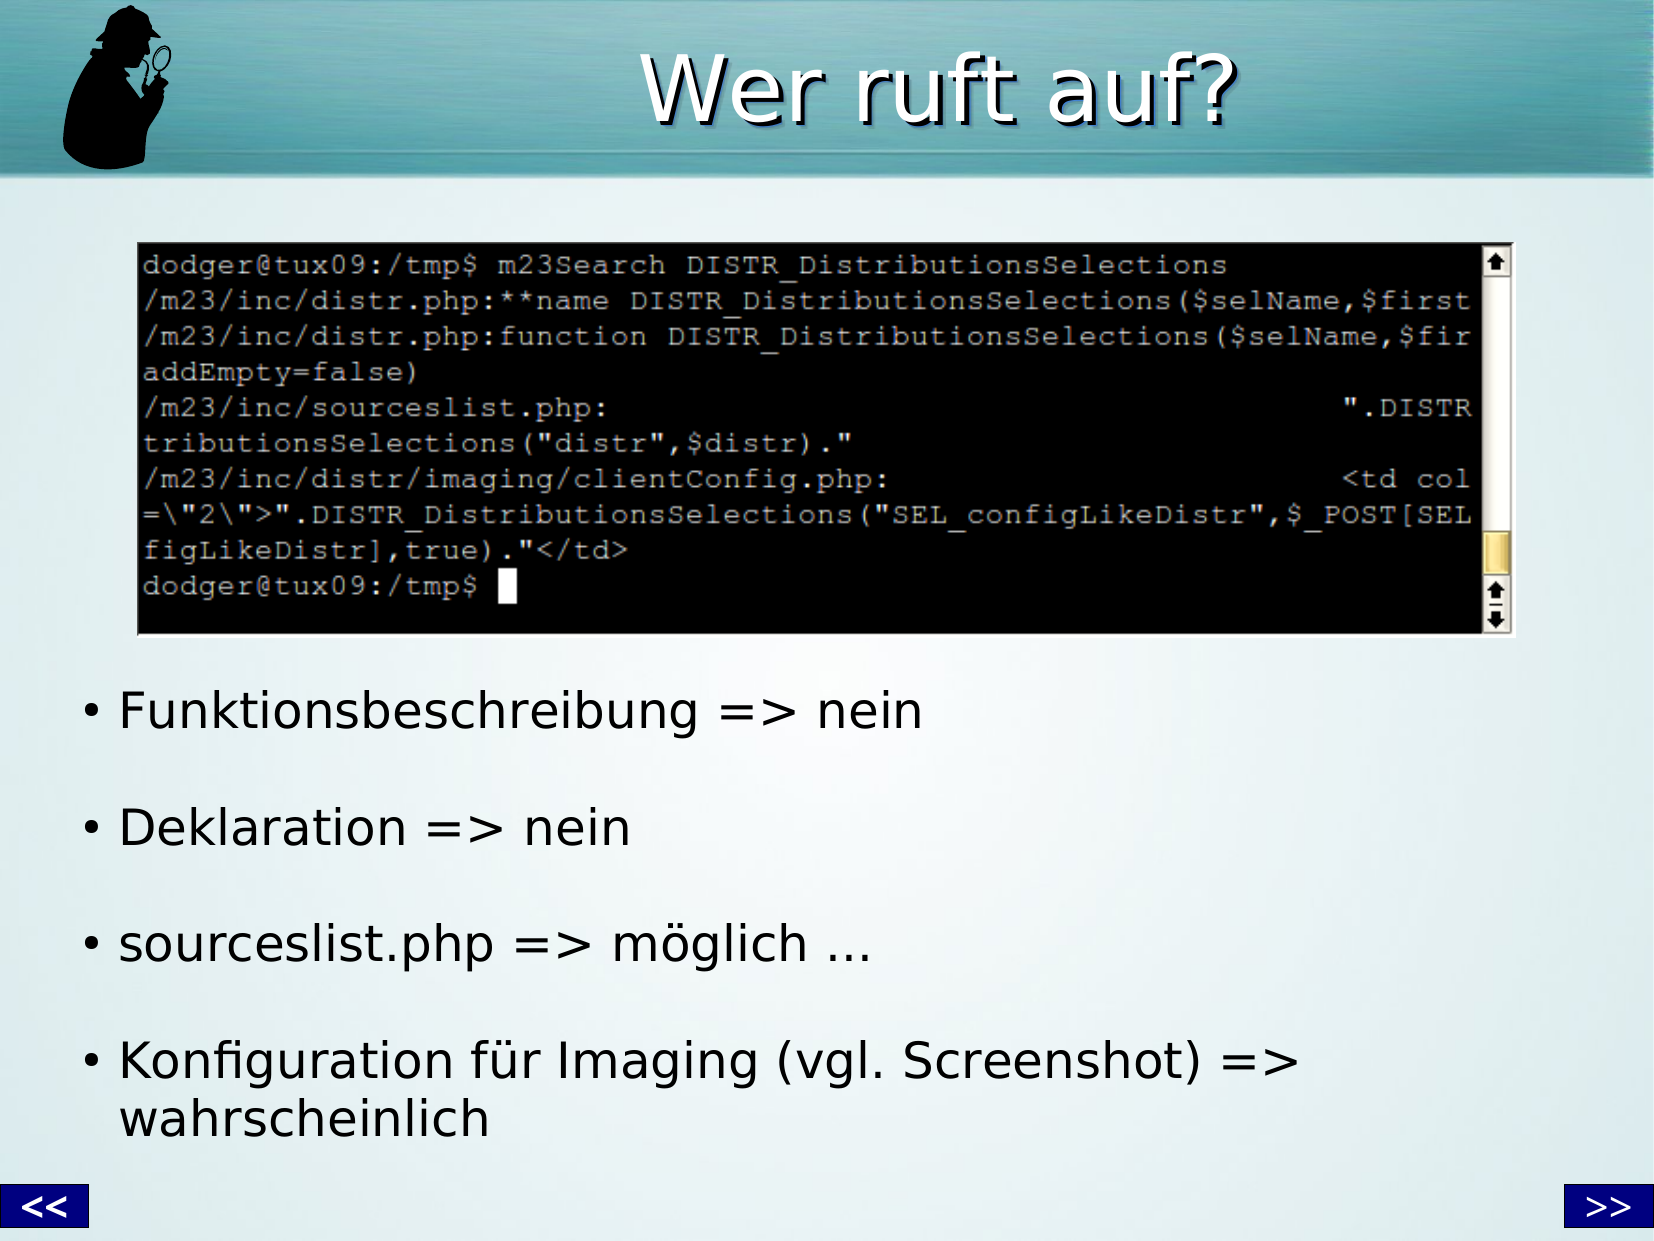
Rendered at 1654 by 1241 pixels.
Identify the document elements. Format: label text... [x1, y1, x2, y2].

picture [0, 0, 1654, 1241]
text_box Funktionsbeschreibung => nein Deklaration => nein sourceslist.php => möglich ... Konfiguration für Imaging (vgl. Screenshot) => wahrscheinlich [47, 682, 1595, 1149]
title Wer ruft auf? [224, 2, 1654, 178]
